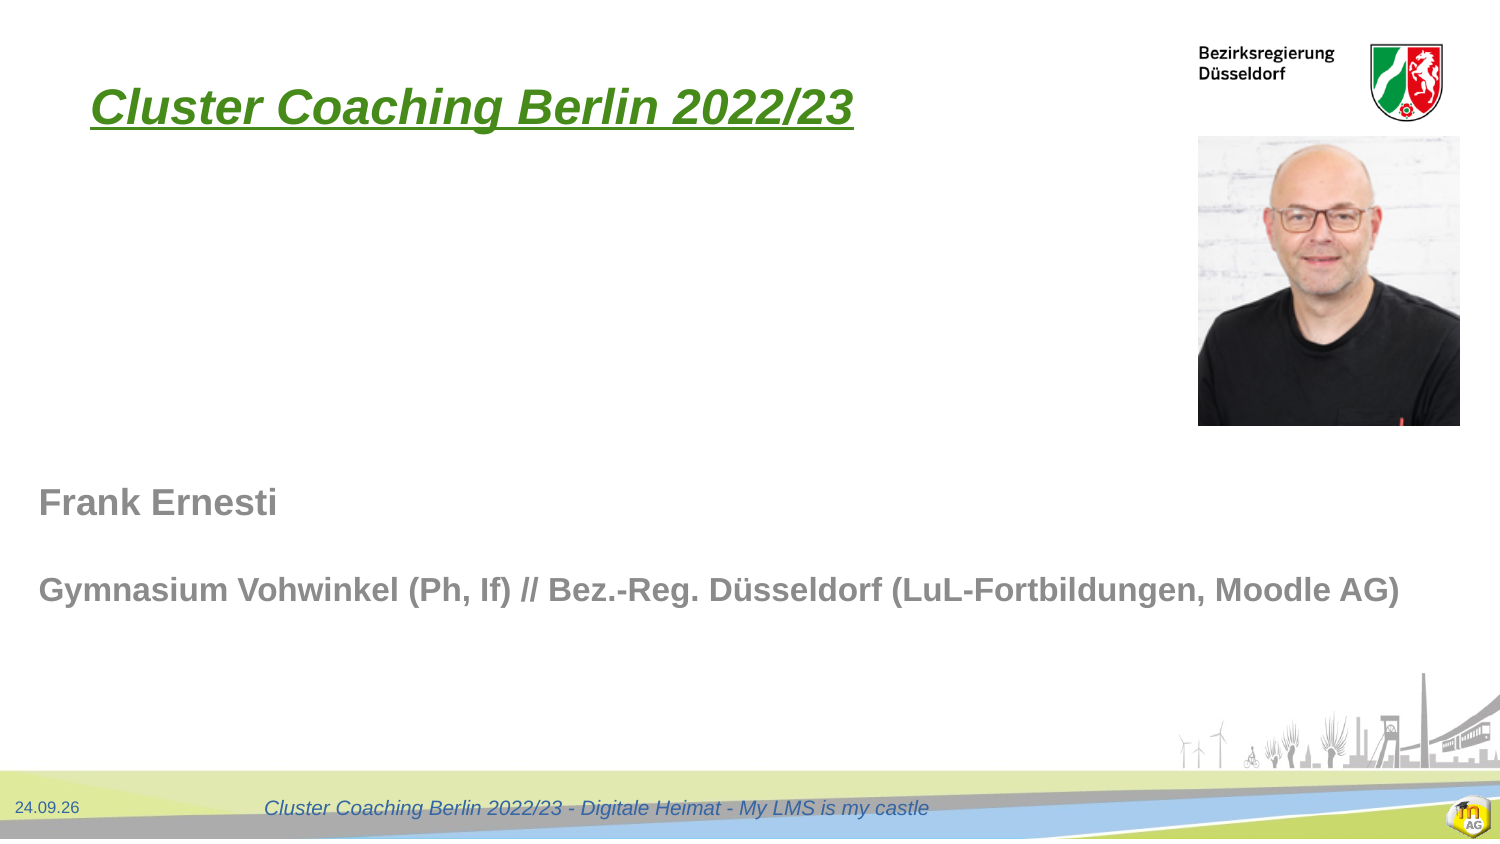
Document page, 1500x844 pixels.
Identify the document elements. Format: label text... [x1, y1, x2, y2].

title Cluster Coaching Berlin 2022/23 [75, 33, 1176, 175]
picture [0, 617, 1500, 839]
picture [1198, 43, 1443, 122]
text_box Frank Ernesti Gymnasium Vohwinkel (Ph, If) // Bez.-Reg. Düsseldorf (LuL-Fortbildungen, Moodle AG) [23, 425, 1489, 674]
picture [1198, 136, 1460, 426]
